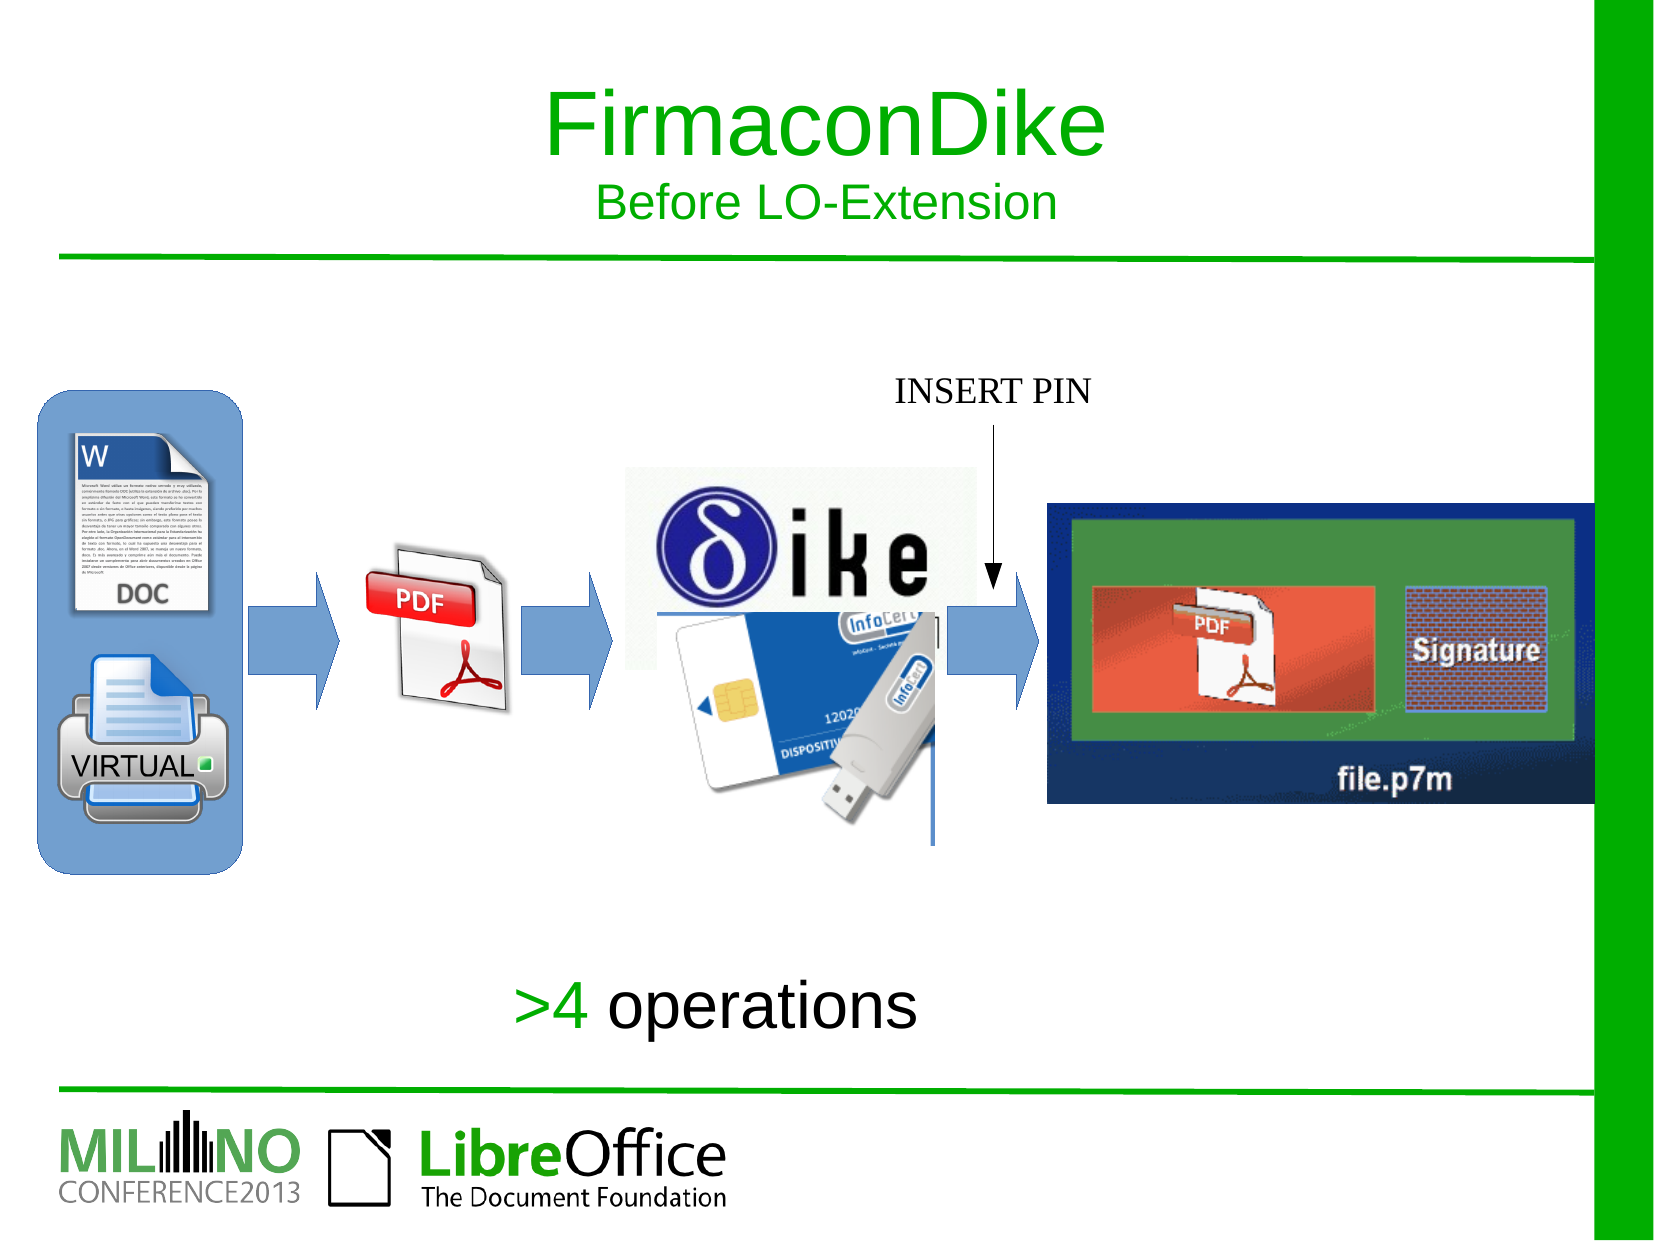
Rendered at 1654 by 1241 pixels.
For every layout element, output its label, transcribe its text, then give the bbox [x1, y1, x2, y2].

picture [346, 534, 533, 721]
text_box [521, 572, 613, 710]
text_box [248, 572, 340, 710]
picture [59, 1093, 756, 1241]
text_box [37, 390, 243, 632]
text_box INSERT PIN [879, 362, 1110, 419]
picture [37, 632, 251, 846]
text_box [38, 846, 242, 875]
text_box [947, 572, 1039, 710]
subtitle FirmaconDike Before LO-Extension [82, 71, 1571, 231]
picture [625, 467, 977, 846]
picture [46, 432, 237, 624]
text_box >4 operations [513, 964, 1147, 1046]
picture [1047, 503, 1595, 804]
